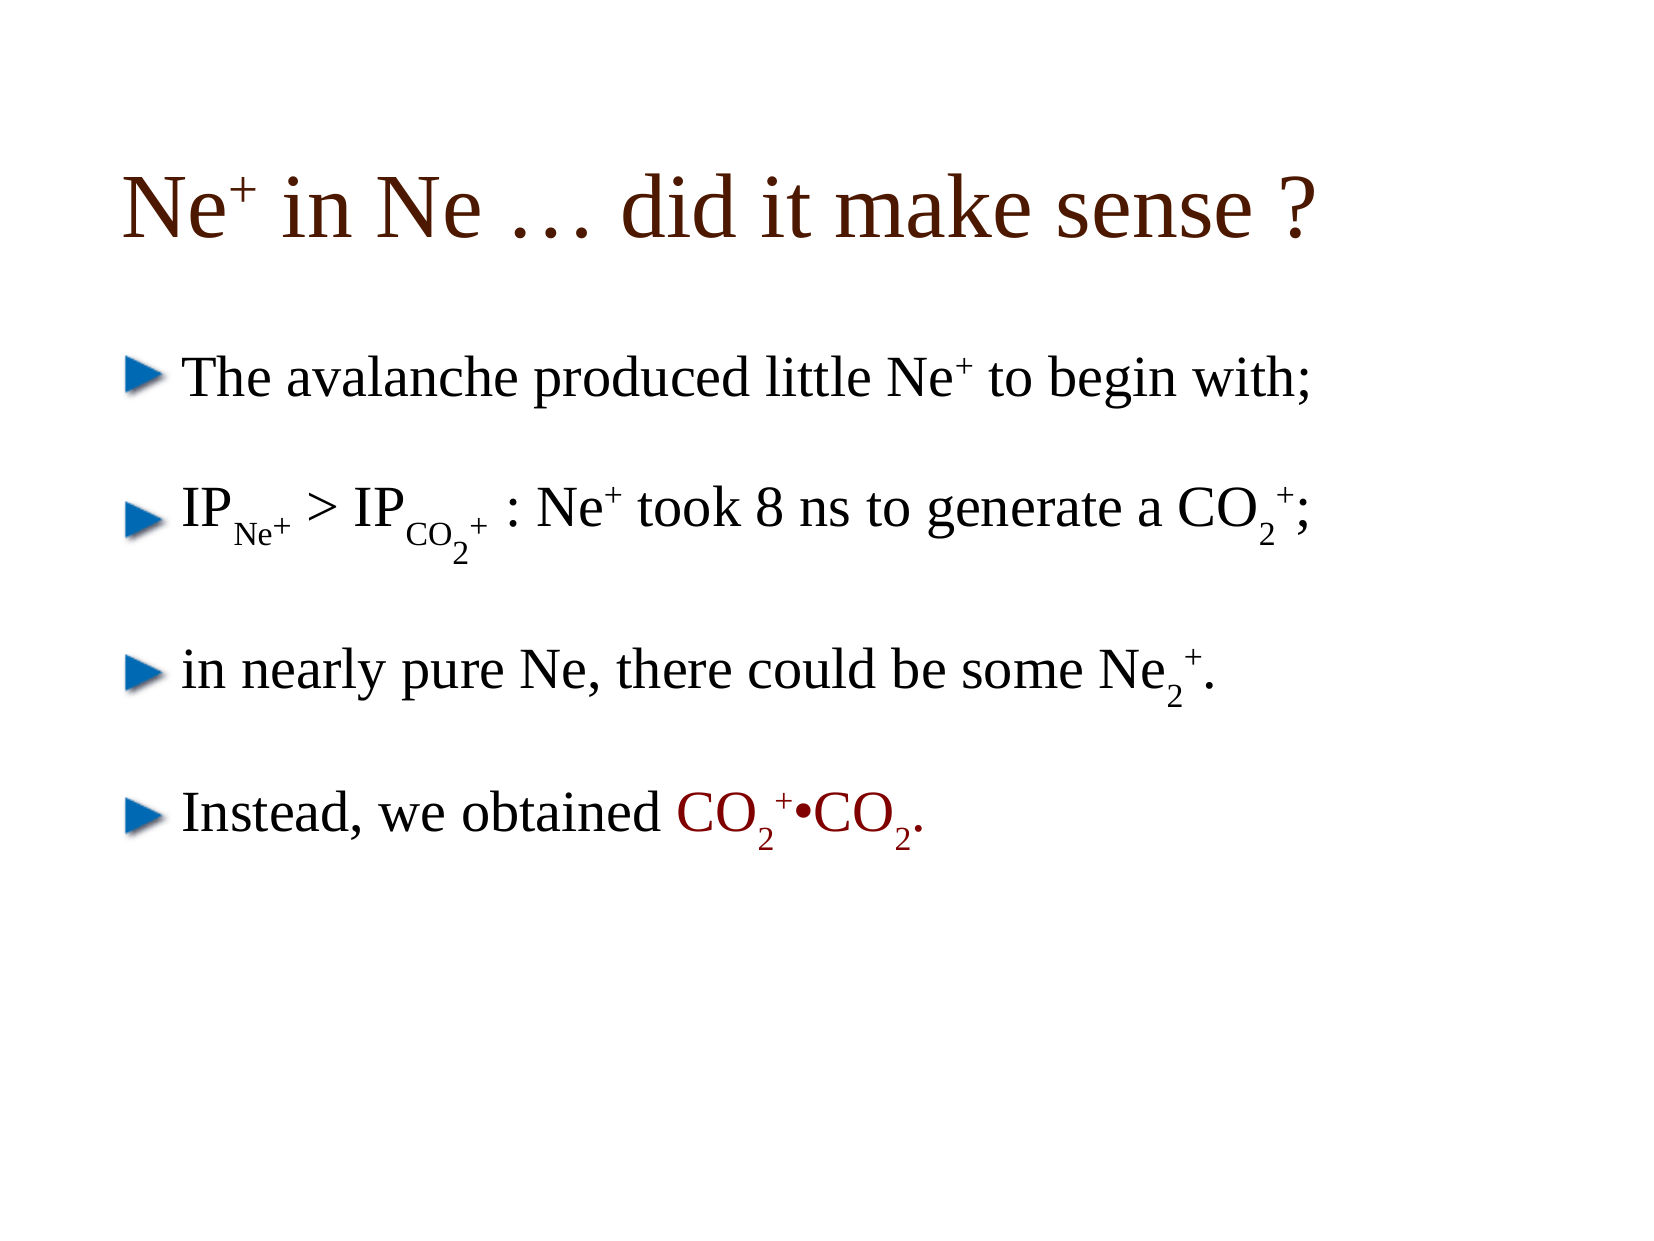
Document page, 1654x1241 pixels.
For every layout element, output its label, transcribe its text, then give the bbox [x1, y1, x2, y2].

title Ne+ in Ne … did it make sense ? [121, 102, 1534, 311]
list The avalanche produced little Ne+ to begin with; IPNe+ > IPCO2+ : Ne+ took 8 ns to generate a CO2+; in nearly pure Ne, there could be some Ne2+. Instead, we obtained CO2+CO2. [121, 344, 1534, 1065]
